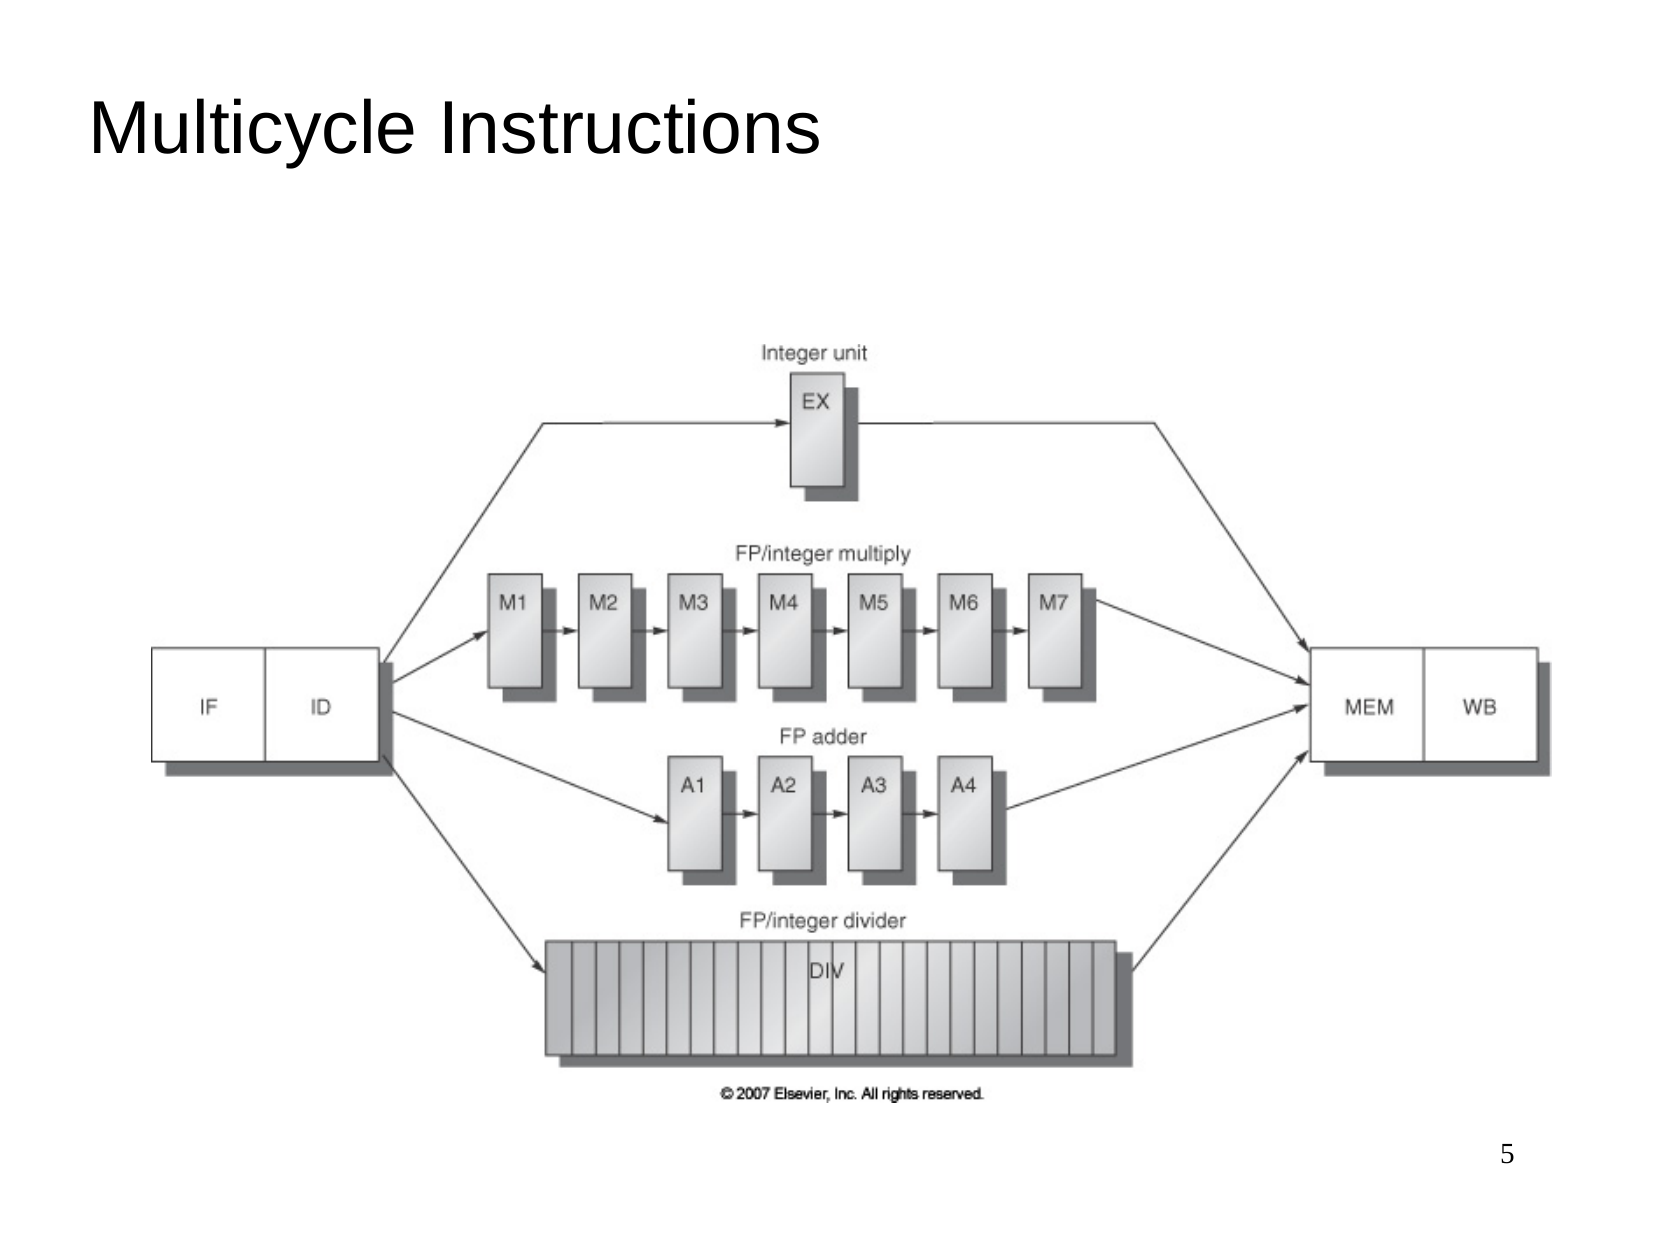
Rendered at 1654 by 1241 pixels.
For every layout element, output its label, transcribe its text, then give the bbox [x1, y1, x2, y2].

picture [151, 344, 1552, 1103]
text_box <number> [1184, 1129, 1530, 1213]
text_box Multicycle Instructions [73, 71, 838, 177]
